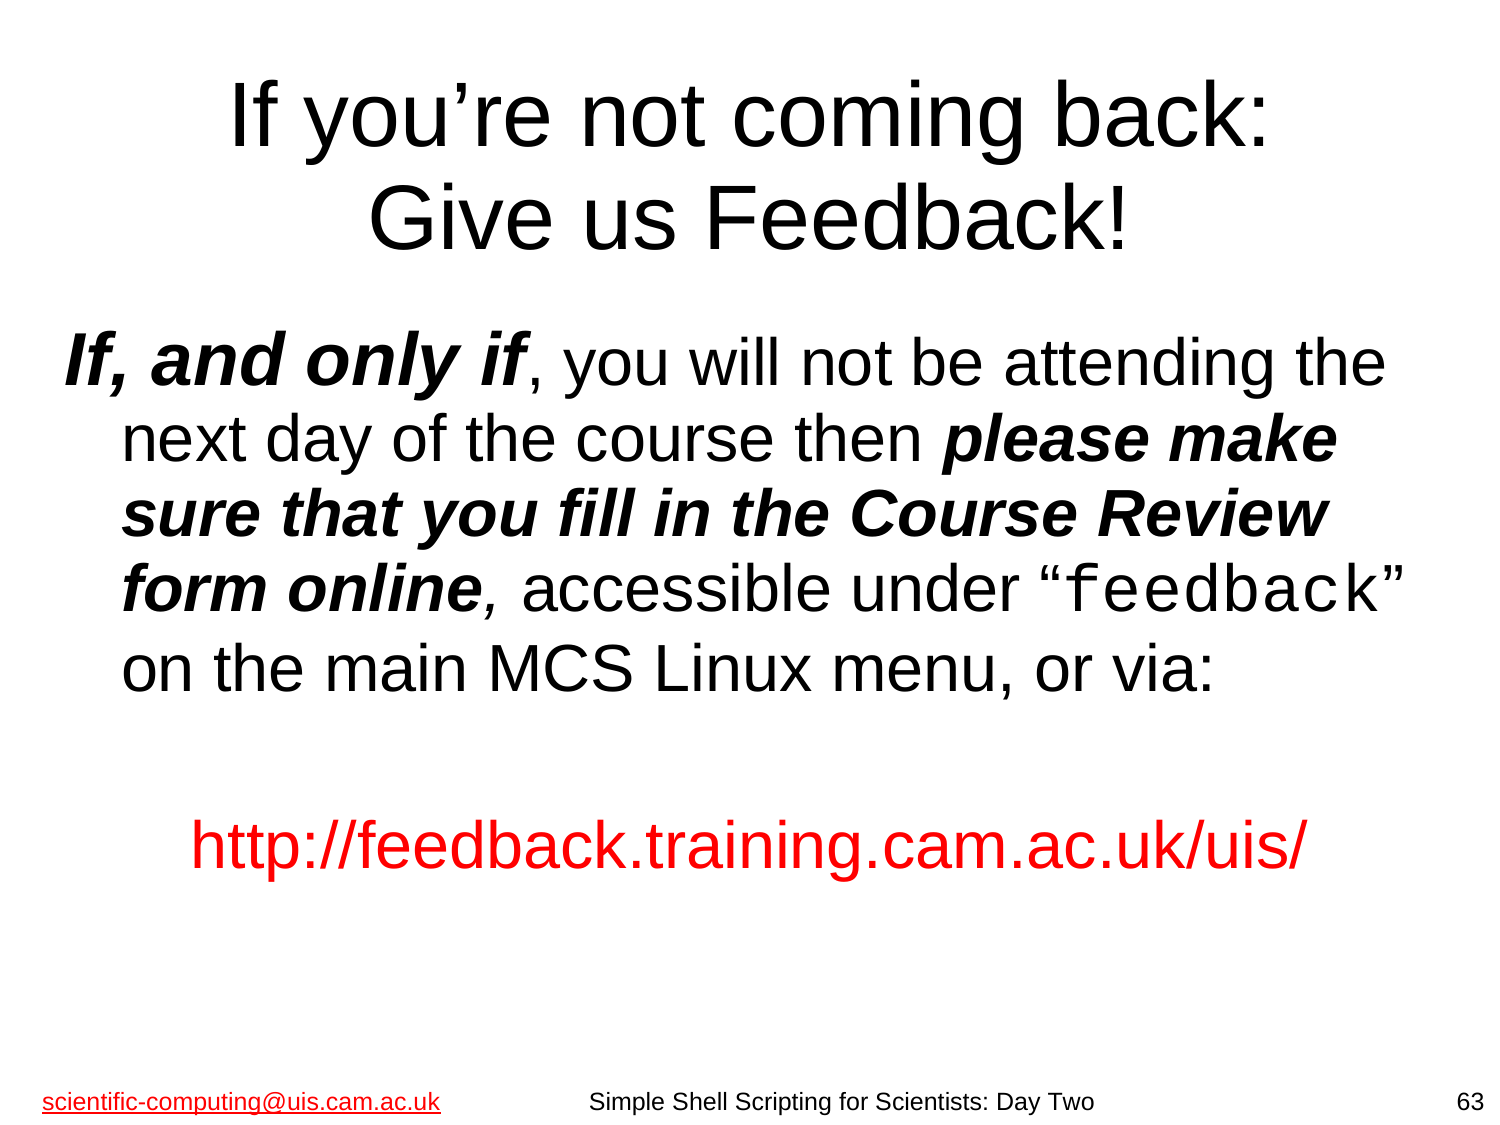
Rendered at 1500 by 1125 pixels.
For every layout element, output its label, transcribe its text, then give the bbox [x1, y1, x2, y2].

title If you’re not coming back: Give us Feedback! [112, 55, 1388, 277]
list If, and only if, you will not be attending the next day of the course then please make sure that you fill in the Course Review form online, accessible under “feedback” on the main MCS Linux menu, or via: http://feedback.training.cam.ac.uk/uis/ [50, 309, 1450, 985]
